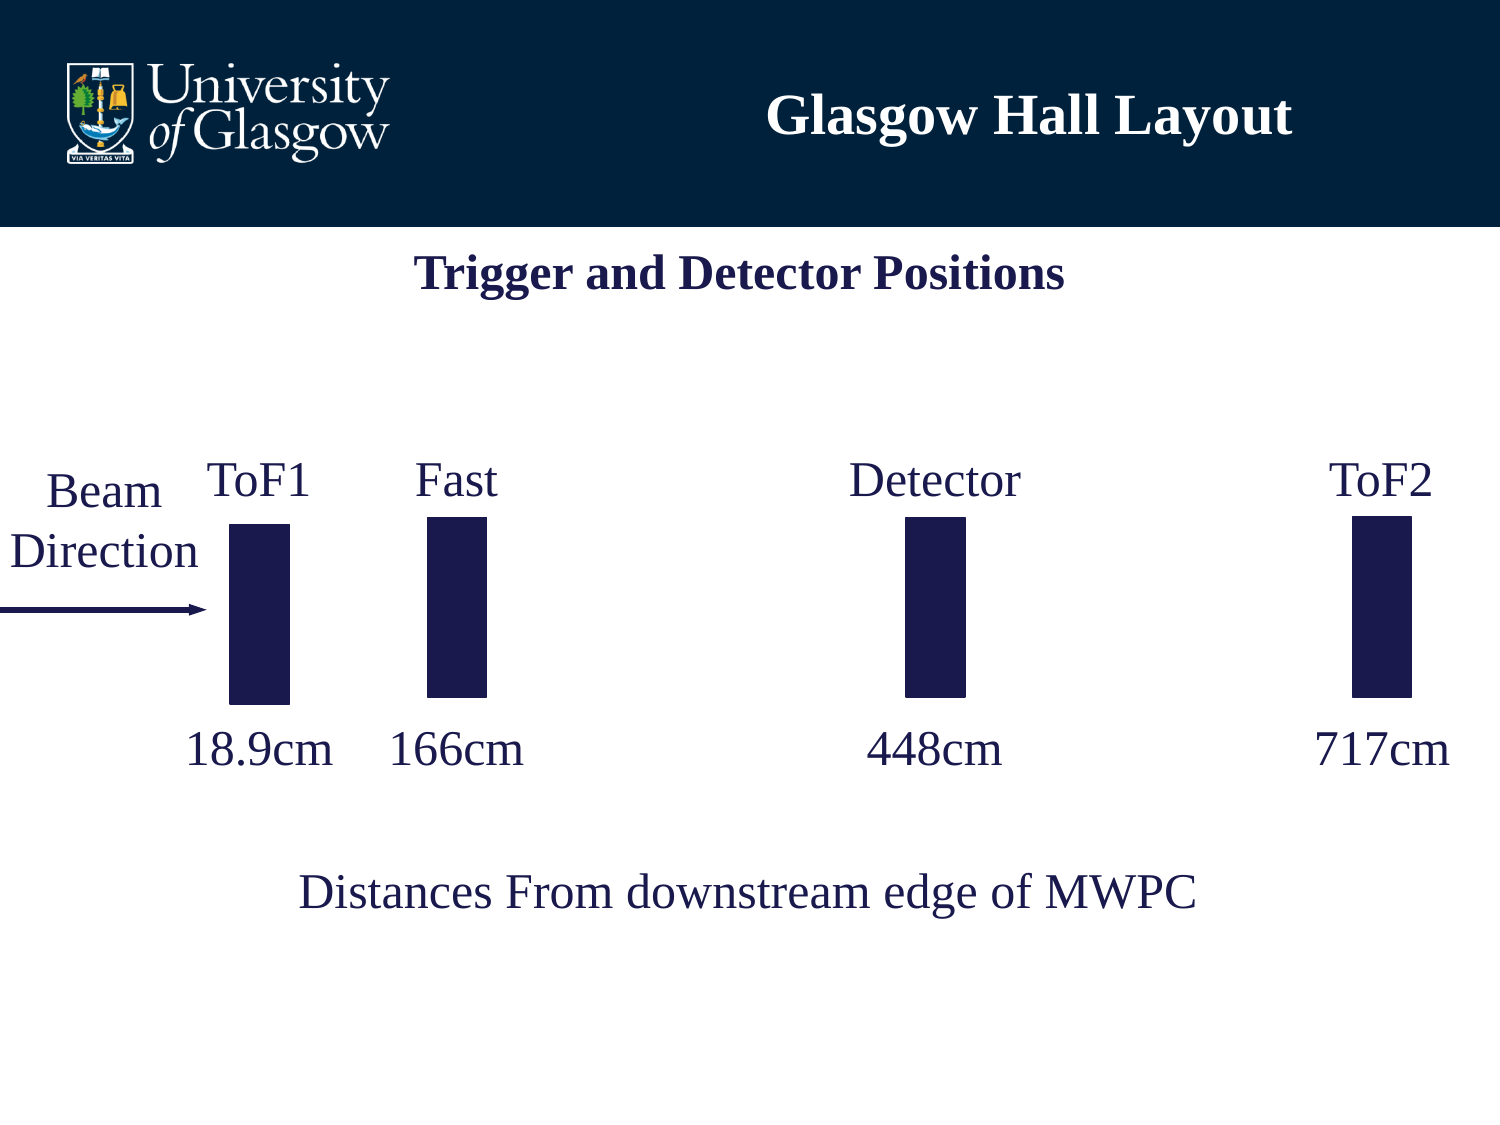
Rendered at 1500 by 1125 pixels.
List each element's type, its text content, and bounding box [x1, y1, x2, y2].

text_box Trigger and Detector Positions [395, 231, 1096, 308]
text_box [230, 525, 289, 704]
text_box Distances From downstream edge of MWPC [279, 850, 1217, 927]
text_box Fast [399, 439, 515, 516]
text_box ToF2 [1313, 439, 1451, 516]
text_box Beam Direction [0, 449, 215, 587]
text_box 166cm [373, 707, 541, 784]
text_box [428, 517, 487, 697]
text_box 18.9cm [169, 707, 350, 784]
title Glasgow Hall Layout [750, 54, 1464, 168]
text_box ToF1 [191, 439, 328, 516]
text_box 448cm [851, 707, 1020, 784]
text_box [1352, 517, 1412, 697]
text_box Detector [833, 439, 1038, 516]
text_box [906, 517, 965, 697]
text_box 717cm [1298, 707, 1466, 784]
